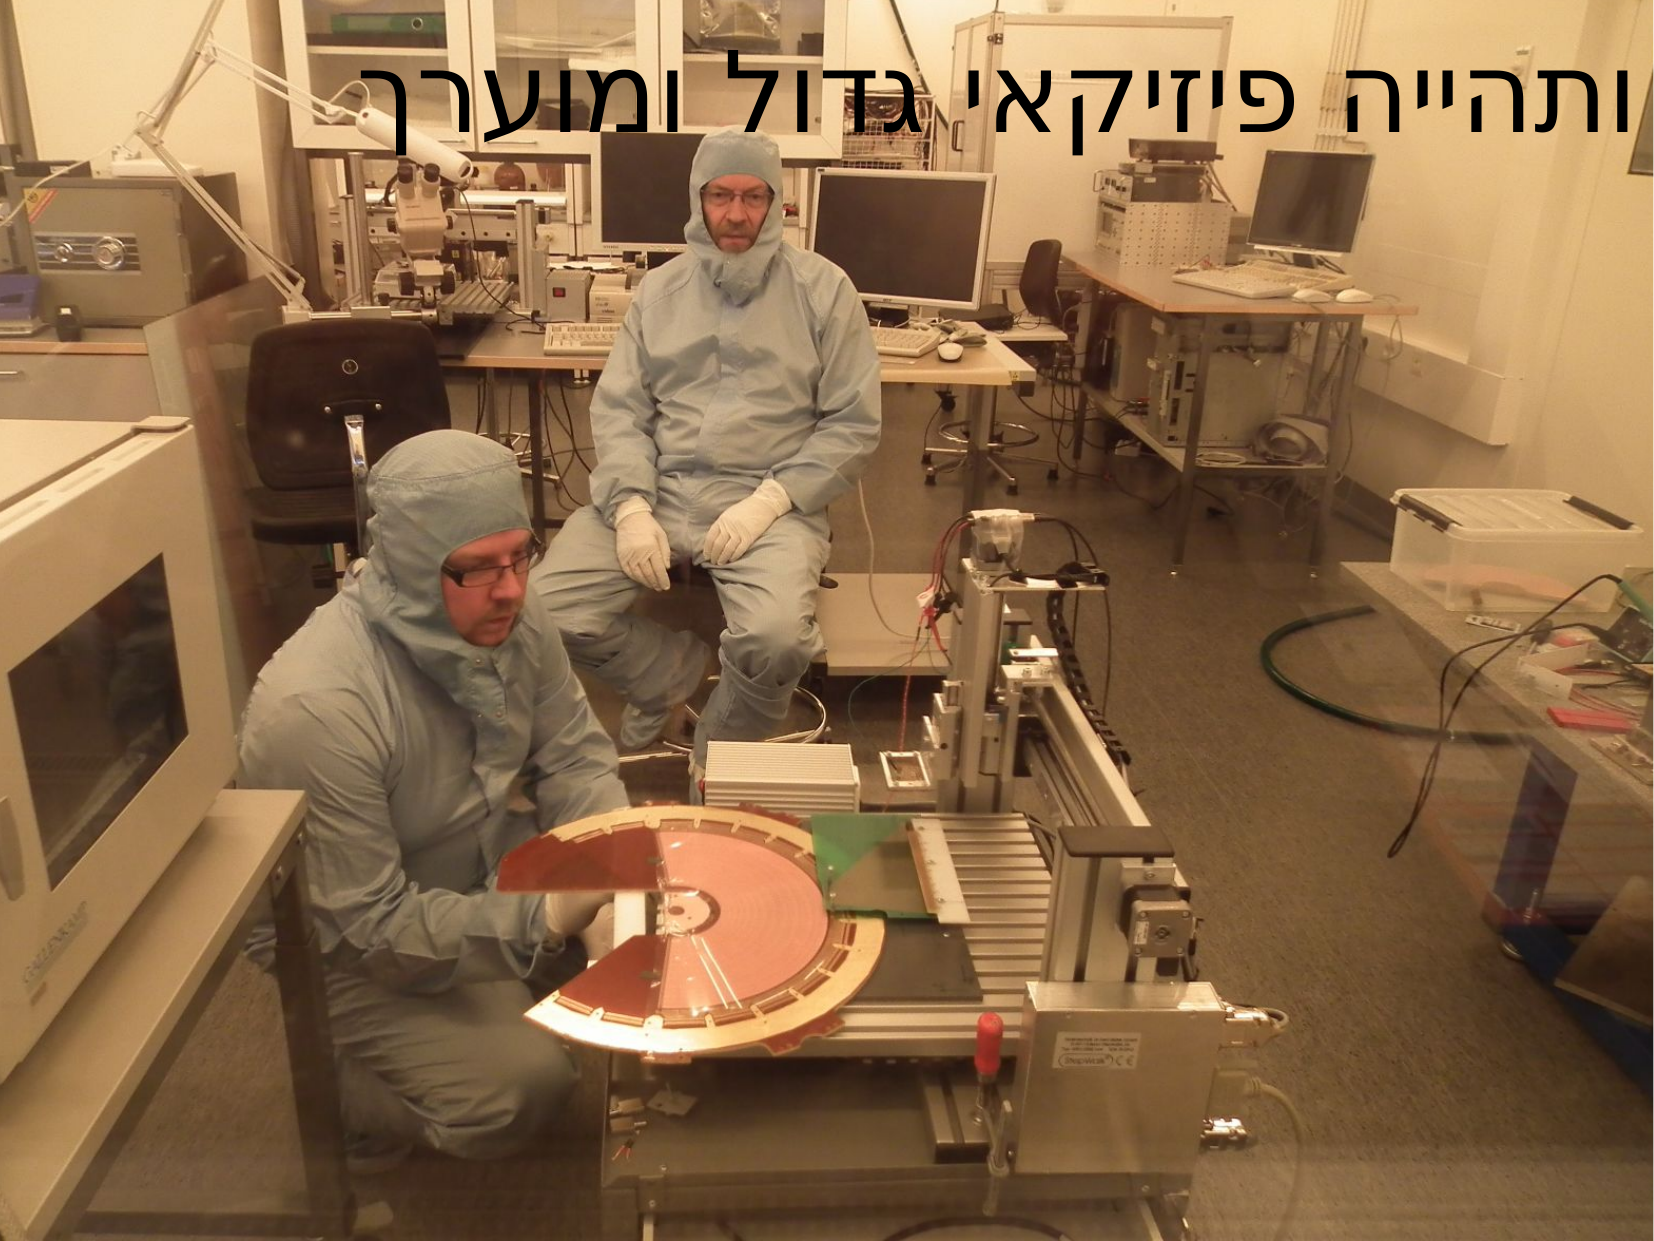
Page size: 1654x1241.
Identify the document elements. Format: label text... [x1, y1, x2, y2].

picture [0, 0, 1654, 1241]
text_box ותהייה פיזיקאי גדול ומוערך [487, 20, 1654, 160]
